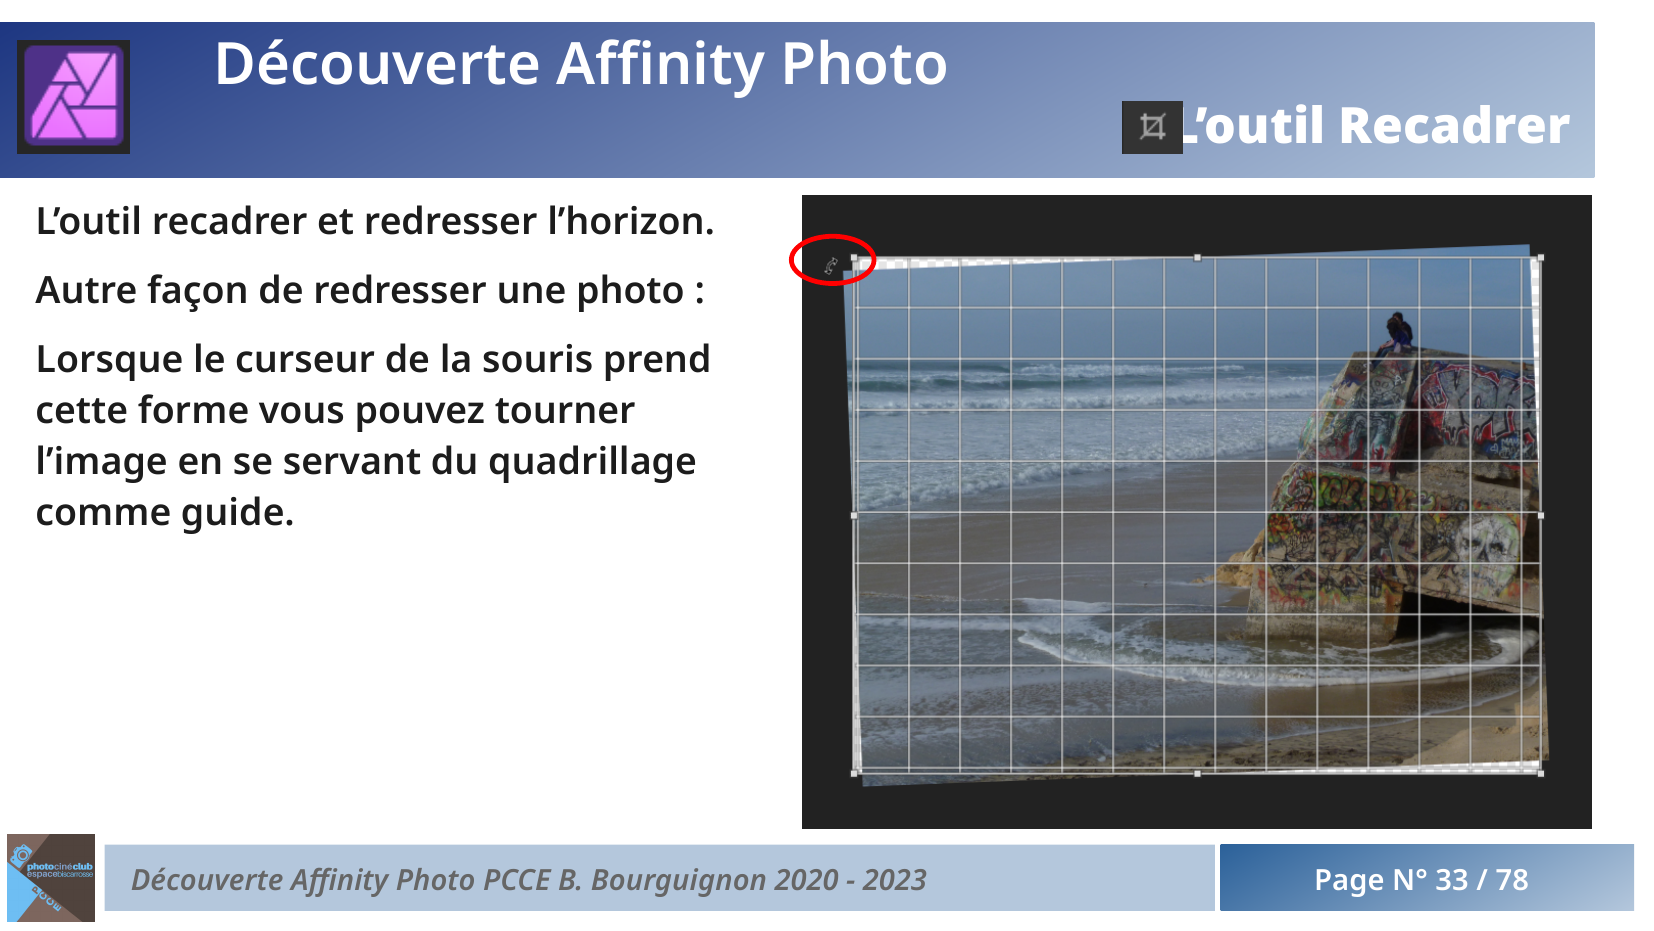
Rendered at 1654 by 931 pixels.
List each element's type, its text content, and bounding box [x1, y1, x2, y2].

picture [802, 195, 1592, 829]
picture [17, 40, 130, 154]
picture [1122, 101, 1183, 154]
picture [7, 834, 95, 922]
picture [802, 239, 871, 281]
title L’outil Recadrer [874, 47, 1571, 158]
list L’outil recadrer et redresser l’horizon. Autre façon de redresser une photo : Lorsque le curseur de la souris prend cette forme vous pouvez tourner l’image en se servant du quadrillage comme guide. [35, 194, 756, 745]
